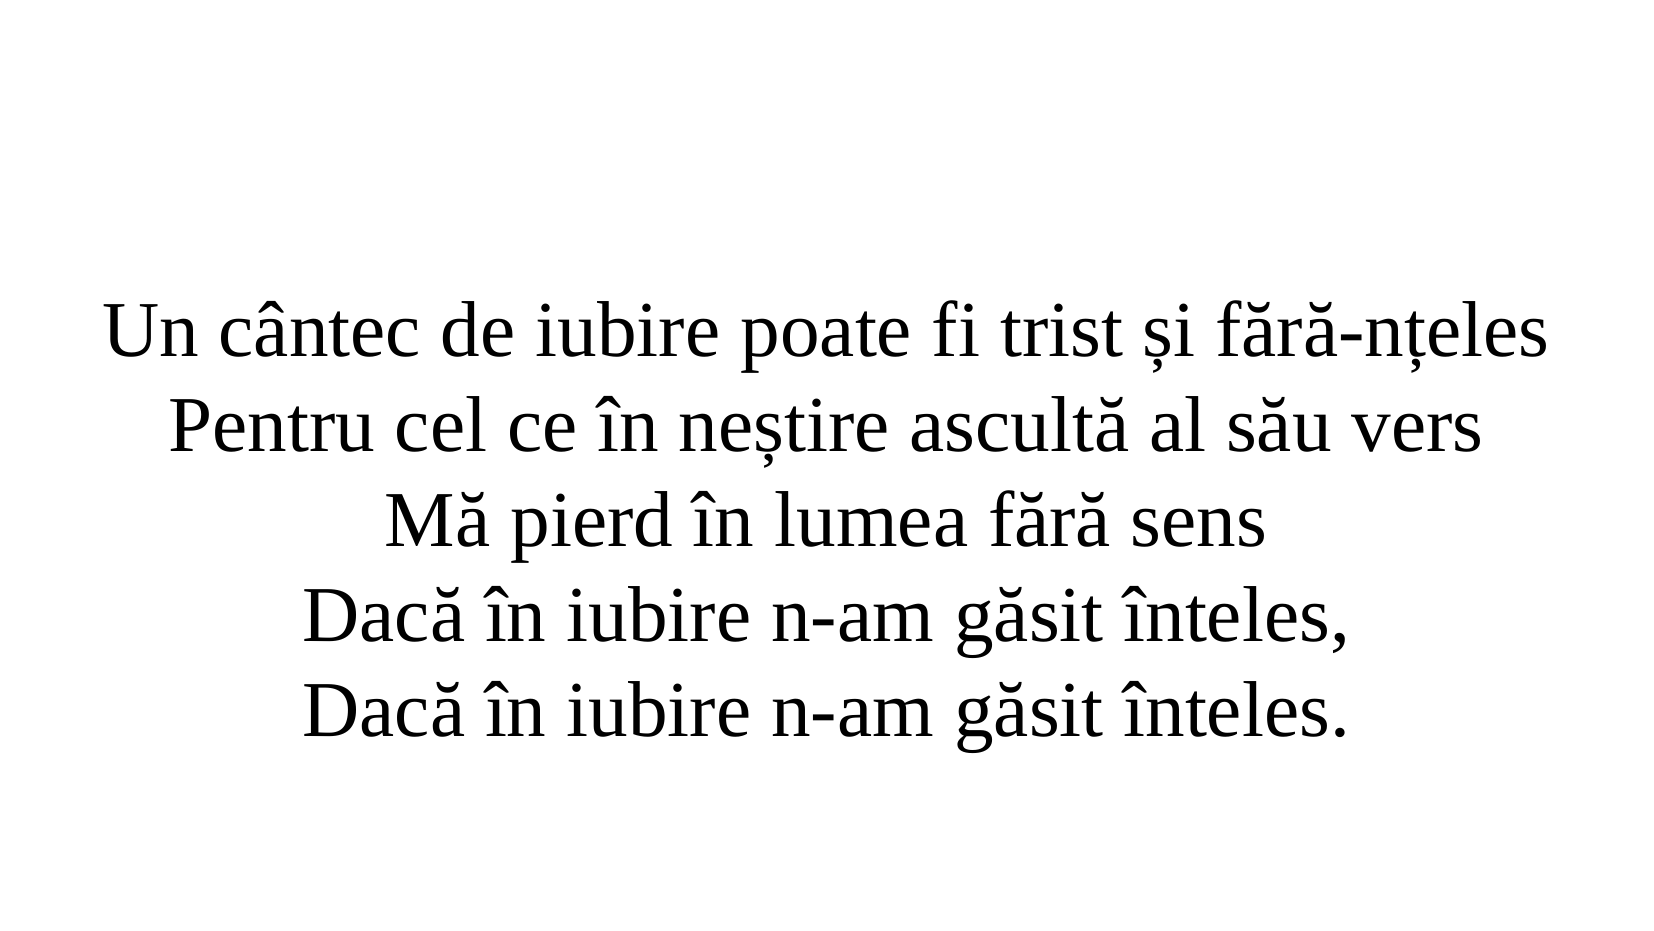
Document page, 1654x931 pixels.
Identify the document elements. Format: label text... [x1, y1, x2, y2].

subtitle Un cântec de iubire poate fi trist și fără-nțeles Pentru cel ce în neștire ascultă al său vers Mă pierd în lumea fără sens Dacă în iubire n-am găsit înteles, Dacă în iubire n-am găsit înteles. [0, 269, 1654, 690]
